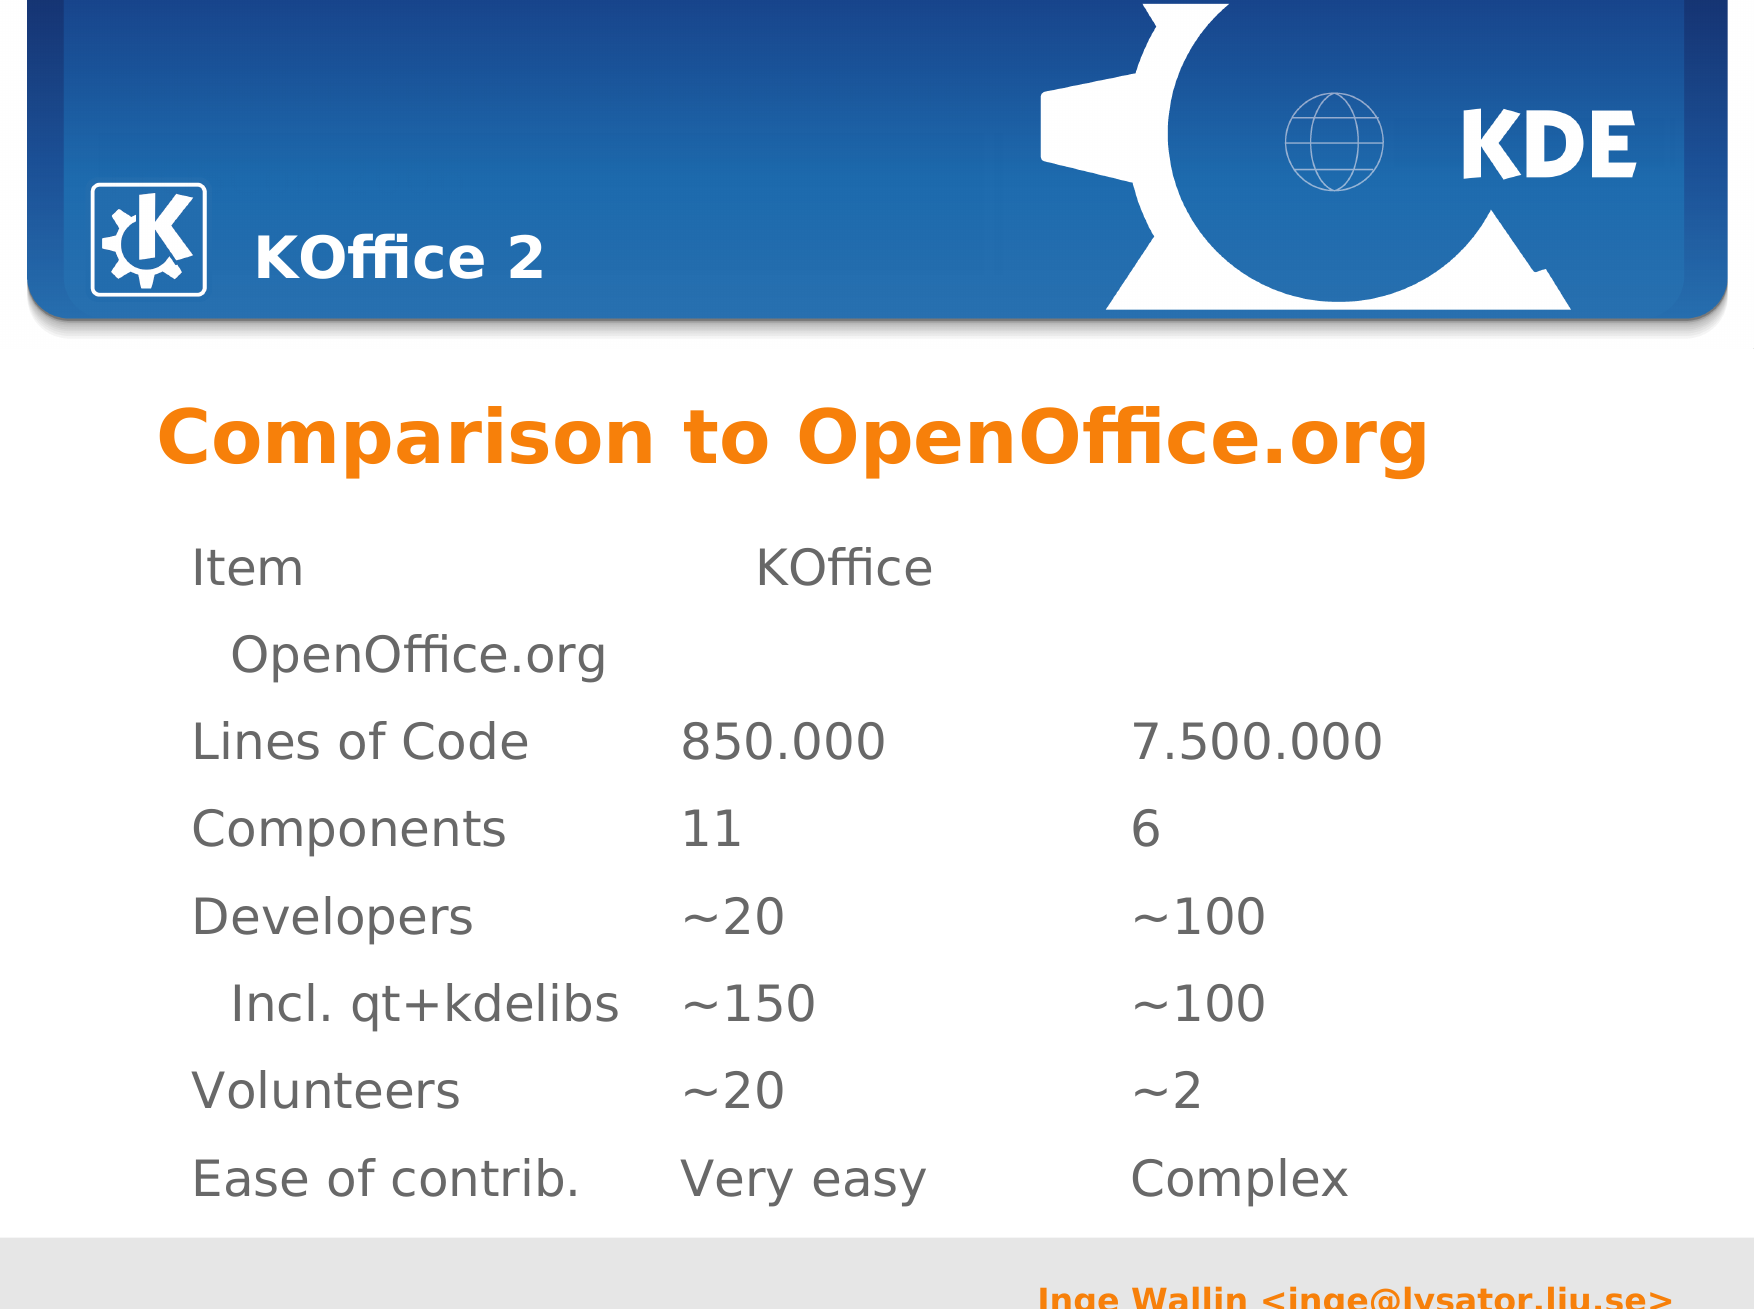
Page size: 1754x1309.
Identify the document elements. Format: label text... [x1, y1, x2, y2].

text_box Item KOffice OpenOffice.org Lines of Code 850.000 7.500.000 Components 11 6 Developers ~20 ~100 Incl. qt+kdelibs ~150 ~100 Volunteers ~20 ~2 Ease of contrib. Very easy Complex [177, 501, 1595, 1100]
text_box Comparison to OpenOffice.org [111, 342, 1684, 445]
text_box KOffice 2 [208, 183, 1063, 296]
picture [0, 0, 1754, 349]
